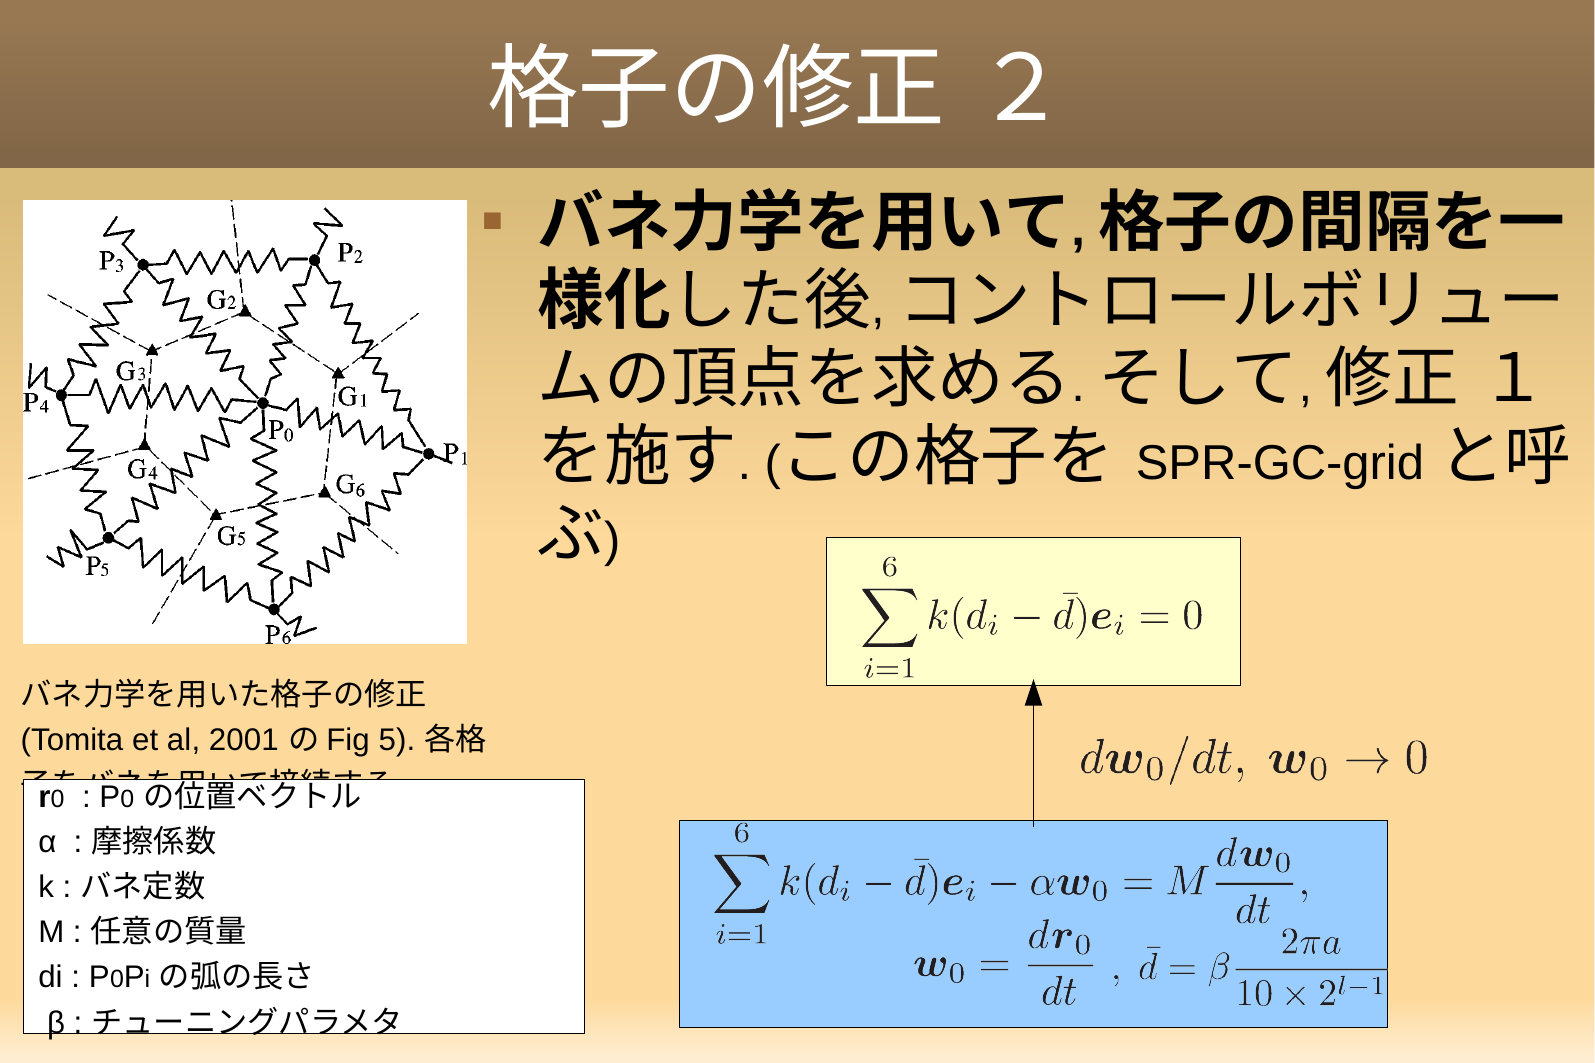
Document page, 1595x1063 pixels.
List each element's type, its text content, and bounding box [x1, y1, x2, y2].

picture [0, 0, 1595, 1063]
list バネ力学を用いて, 格子の間隔を一様化した後, コントロールボリュームの頂点を求める. そして, 修正 １ を施す. (この格子を SPR-GC-grid と呼ぶ) [466, 183, 1589, 1028]
text_box バネ力学を用いた格子の修正(Tomita et al, 2001 の Fig 5). 各格子をバネを用いて接続する. [5, 661, 502, 922]
text_box r0 : P0 の位置ベクトル α : 摩擦係数 k : バネ定数 M : 任意の質量 di : P0Pi の弧の長さ β : チューニングパラメタ [23, 779, 585, 1034]
title 格子の修正 ２ [74, 0, 1510, 178]
